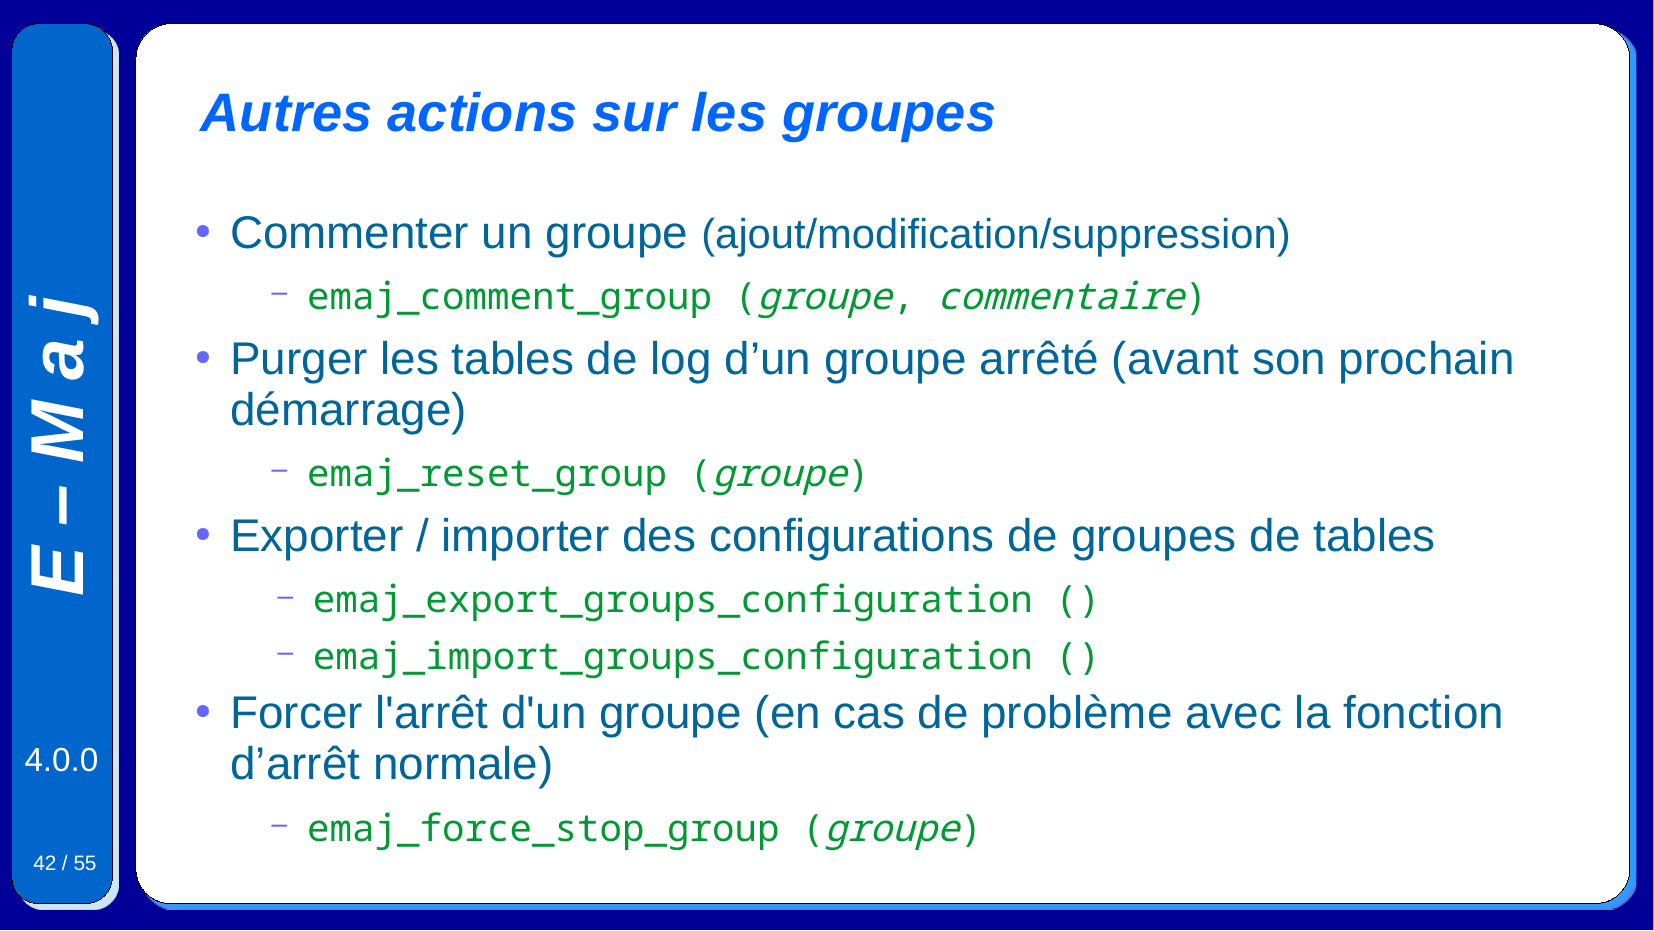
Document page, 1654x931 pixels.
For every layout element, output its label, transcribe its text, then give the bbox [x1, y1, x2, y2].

title Autres actions sur les groupes [200, 34, 1575, 191]
list Commenter un groupe (ajout/modification/suppression) emaj_comment_group (groupe, commentaire) Purger les tables de log d’un groupe arrêté (avant son prochain démarrage) emaj_reset_group (groupe) Exporter / importer des configurations de groupes de tables emaj_export_groups_configuration () emaj_import_groups_configuration () Forcer l'arrêt d'un groupe (en cas de problème avec la fonction d’arrêt normale) emaj_force_stop_group (groupe) [177, 206, 1587, 827]
